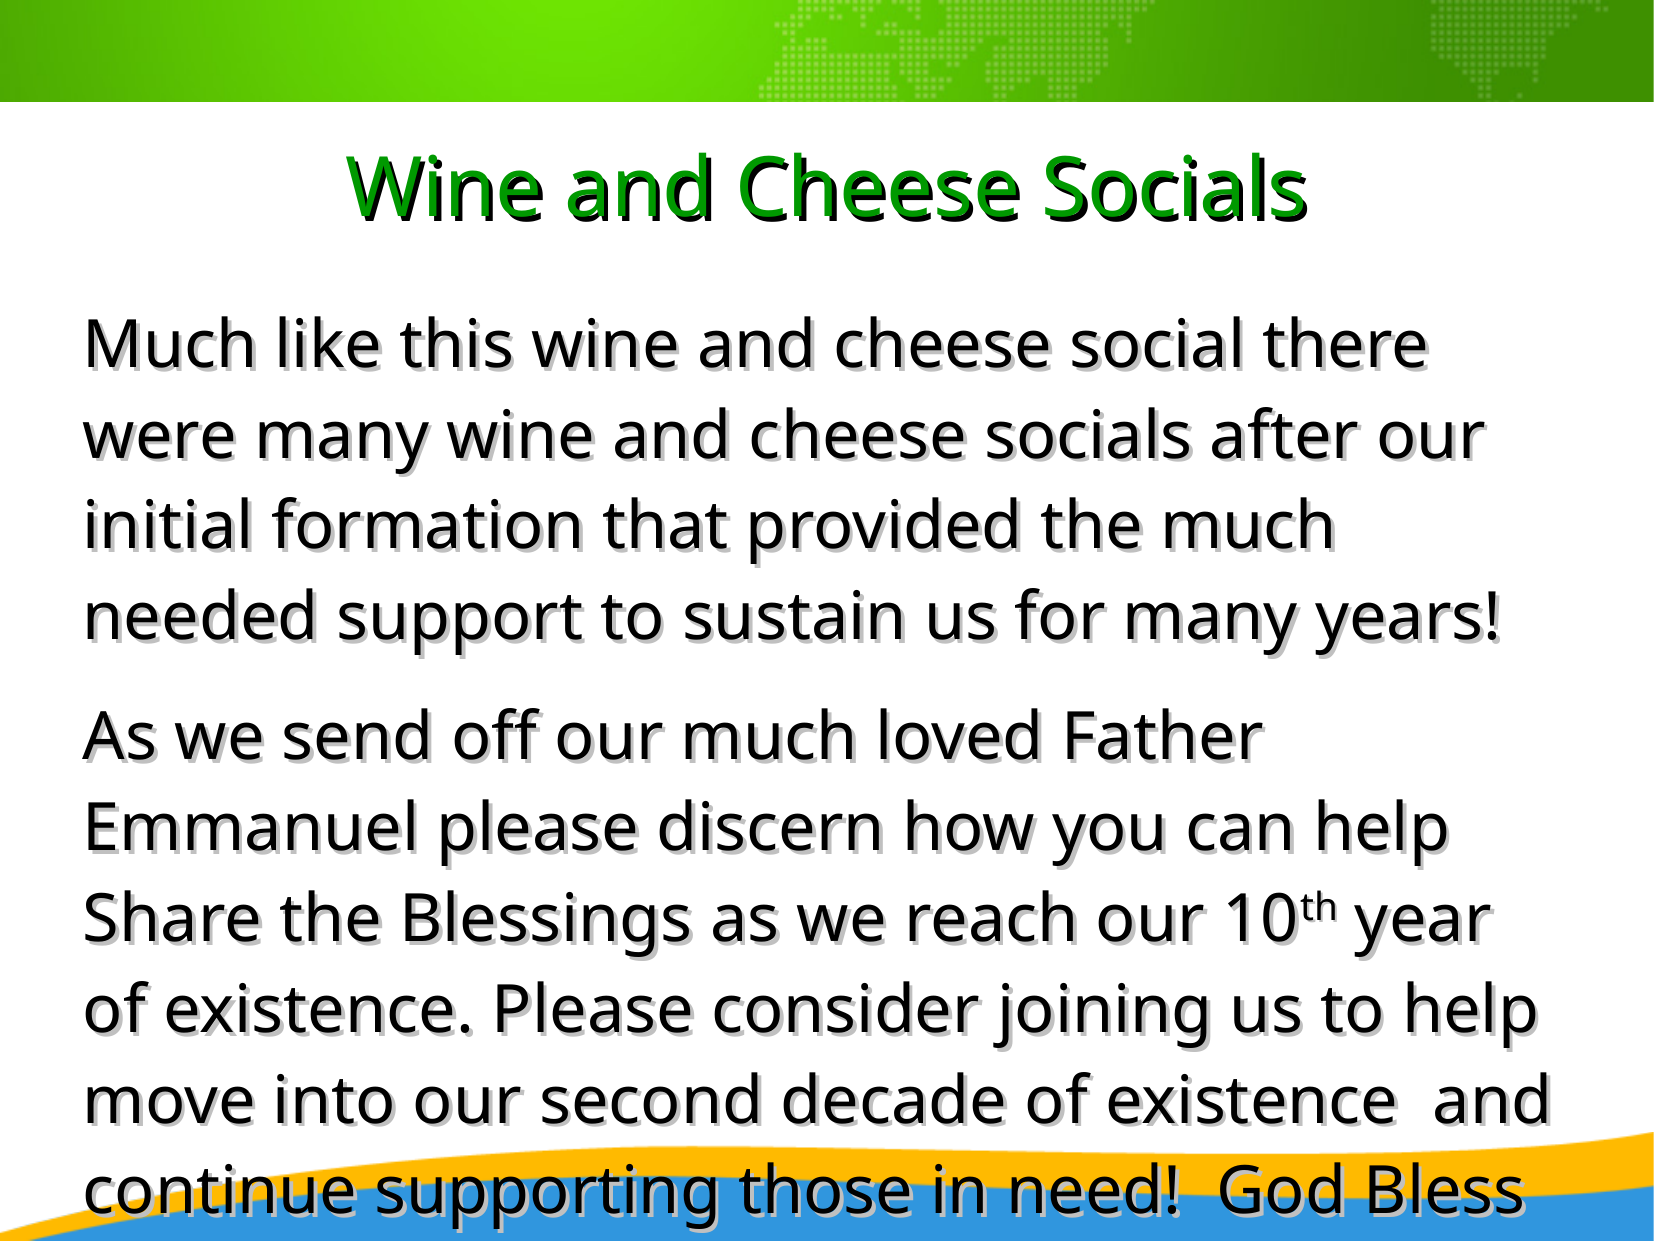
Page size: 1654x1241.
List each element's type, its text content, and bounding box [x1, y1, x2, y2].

title Wine and Cheese Socials [82, 119, 1571, 250]
list Much like this wine and cheese social there were many wine and cheese socials after our initial formation that provided the much needed support to sustain us for many years! As we send off our much loved Father Emmanuel please discern how you can help Share the Blessings as we reach our 10th year of existence. Please consider joining us to help move into our second decade of existence and continue supporting those in need! God Bless [82, 296, 1571, 1142]
picture [0, 0, 1654, 102]
picture [0, 1132, 1654, 1241]
